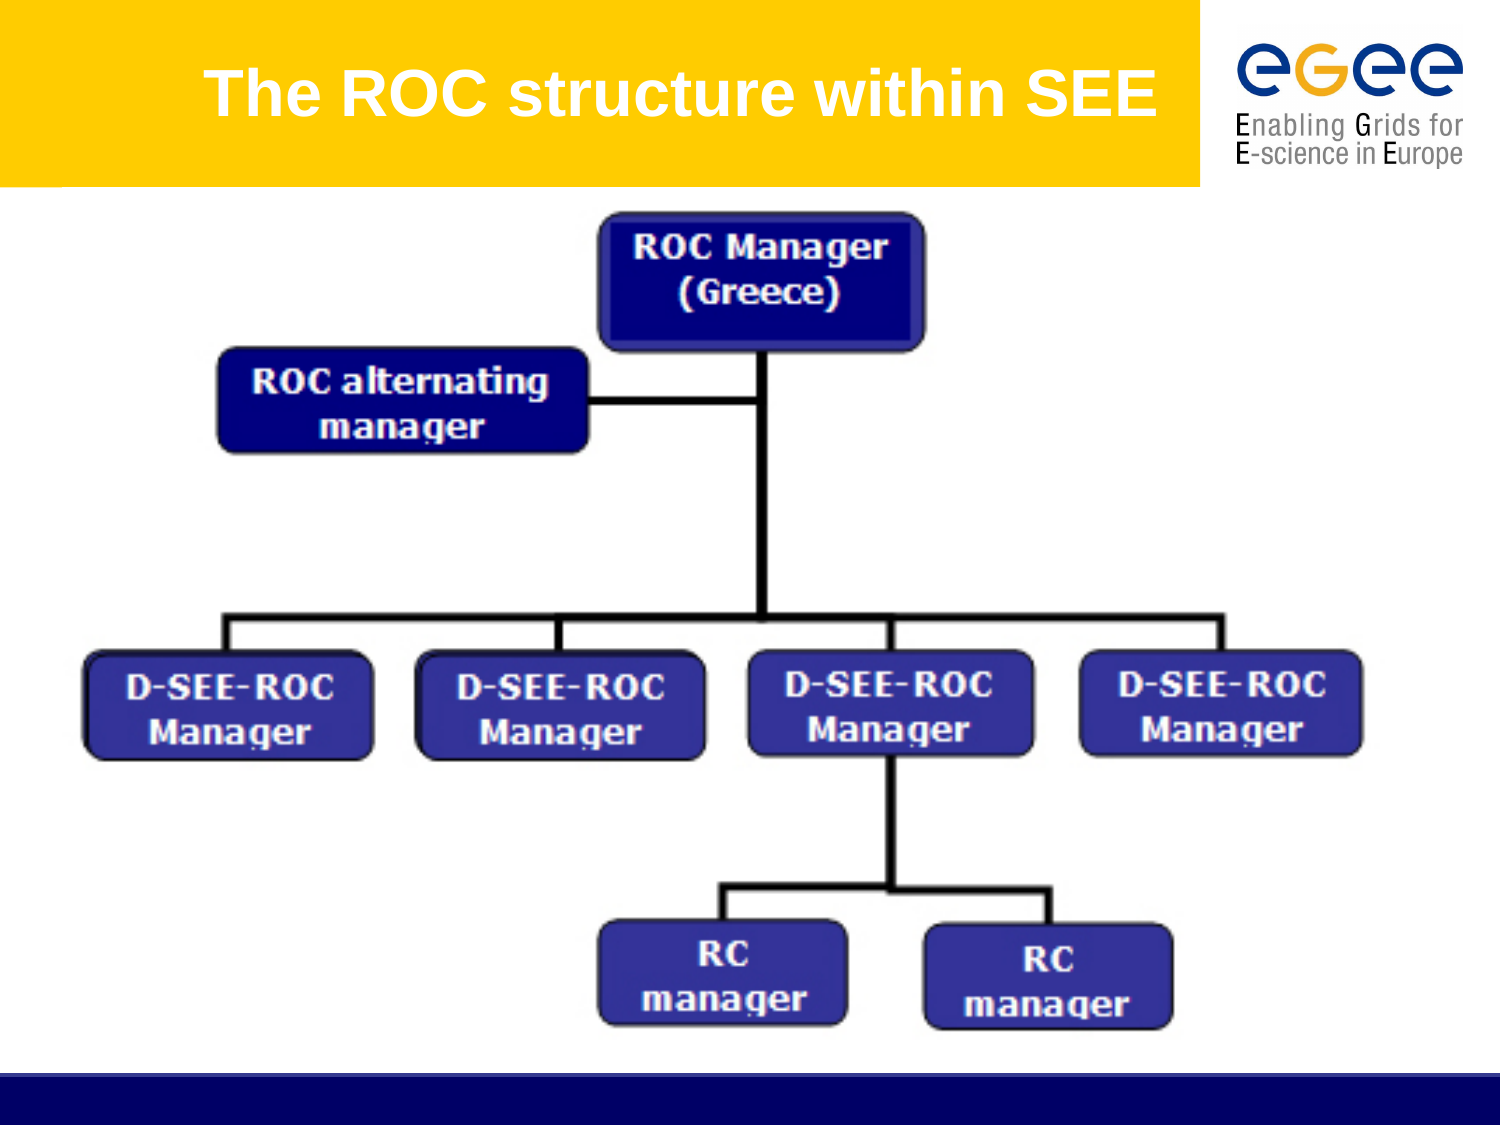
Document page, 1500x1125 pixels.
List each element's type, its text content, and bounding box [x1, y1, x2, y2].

picture [62, 187, 1413, 1051]
title The ROC structure within SEE [12, 37, 1175, 150]
picture [1237, 24, 1463, 169]
